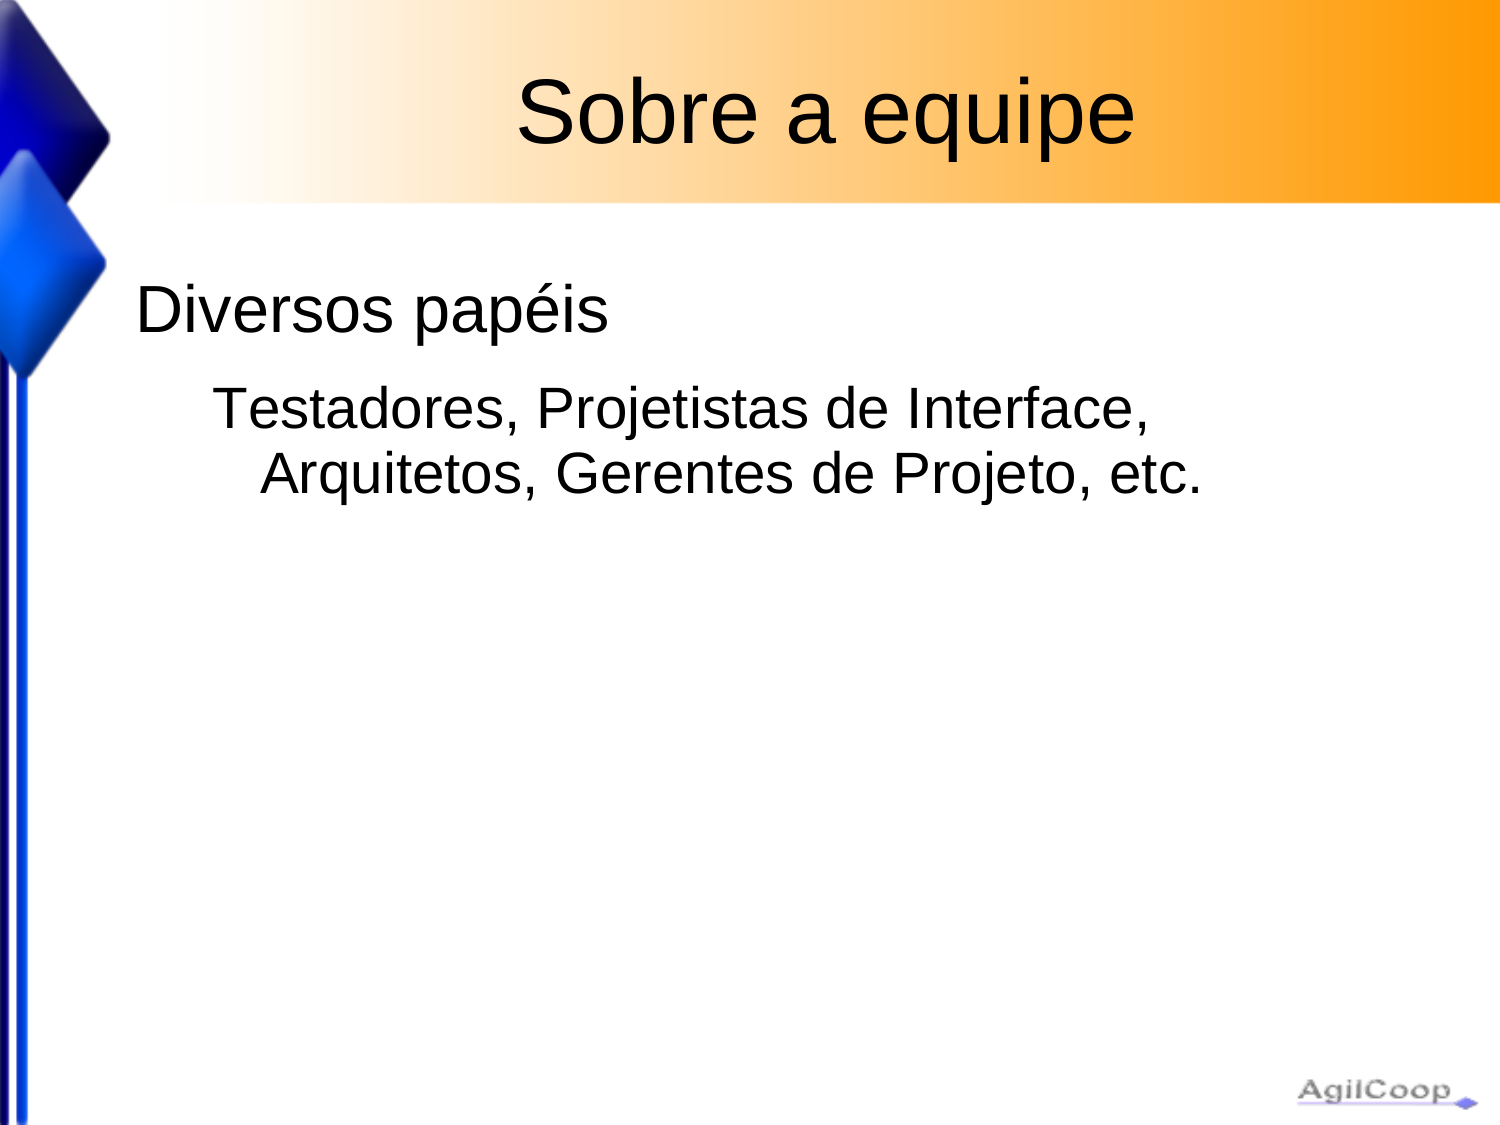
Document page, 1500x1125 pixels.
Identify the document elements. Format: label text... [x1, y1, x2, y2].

title Sobre a equipe [82, 15, 1500, 208]
list Diversos papéis Testadores, Projetistas de Interface, Arquitetos, Gerentes de Projeto, etc. [118, 271, 1418, 1108]
picture [0, 0, 1500, 1125]
